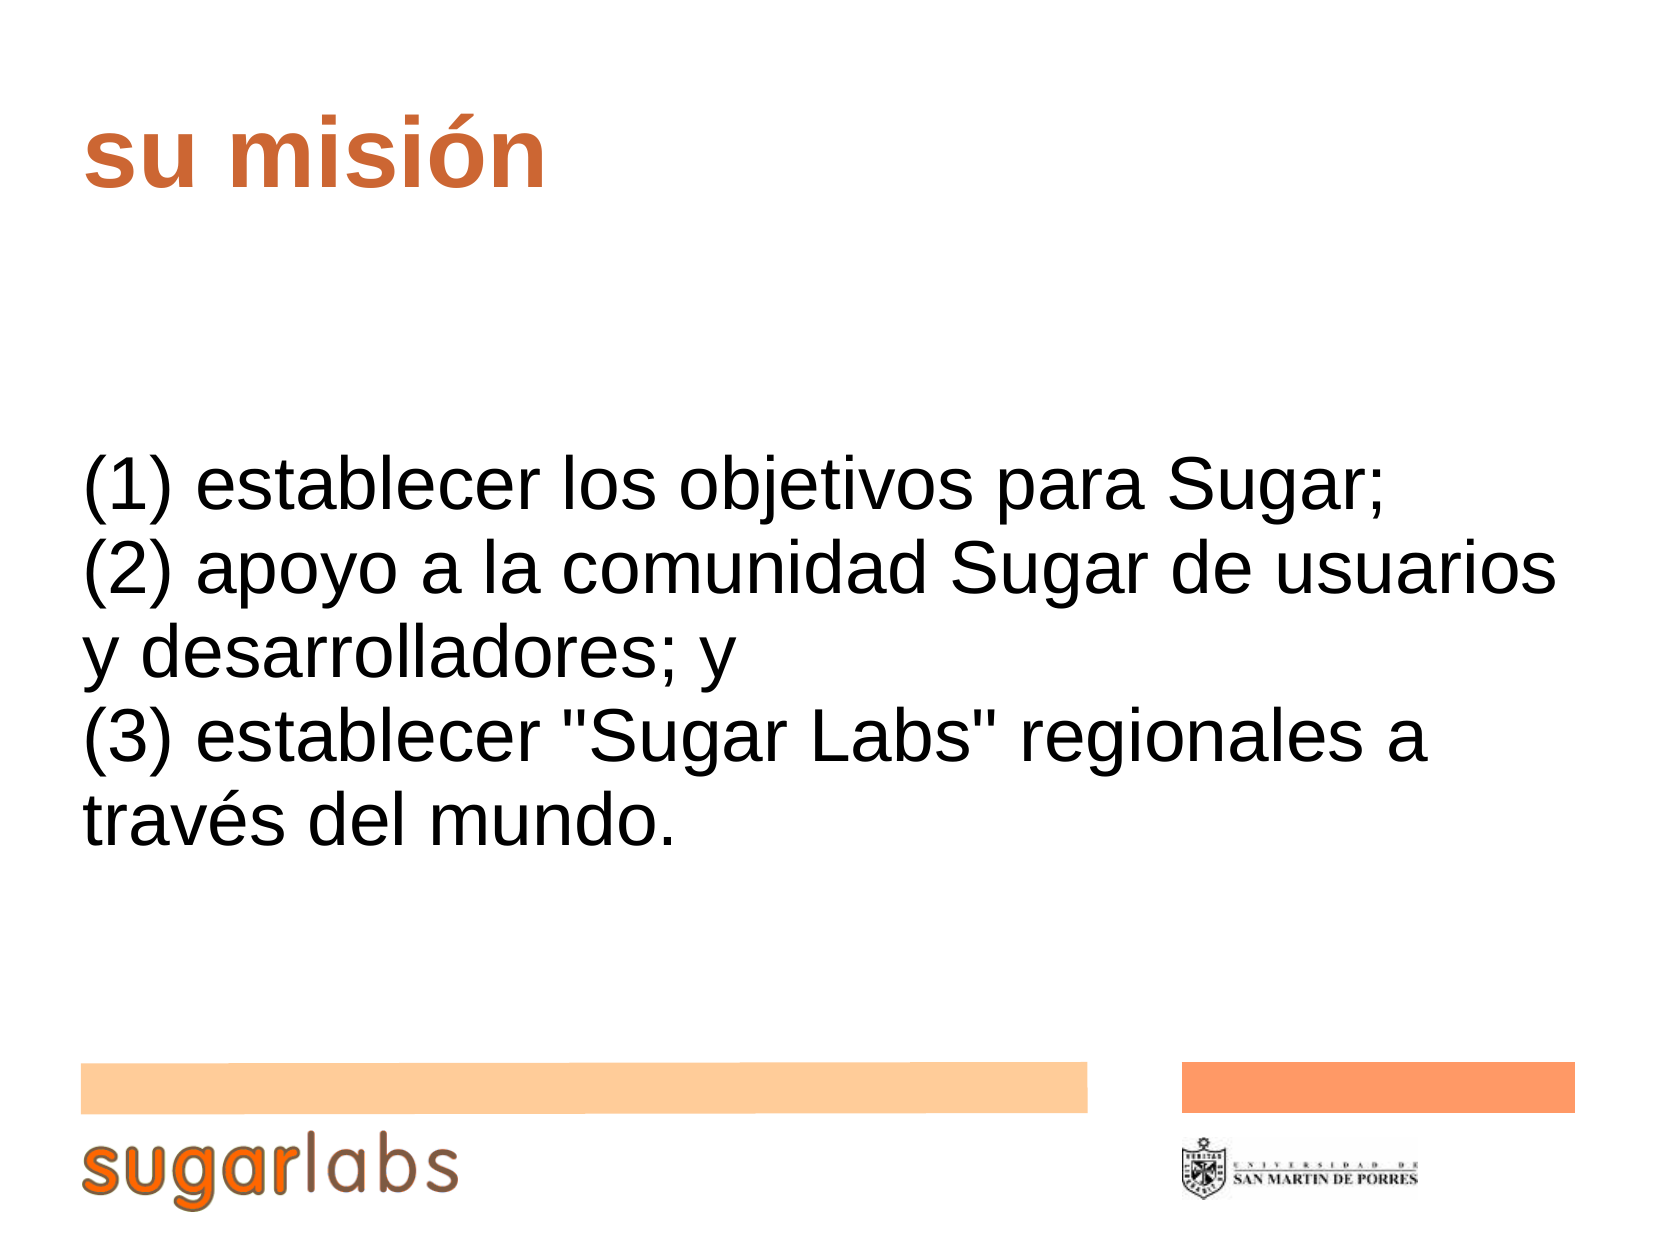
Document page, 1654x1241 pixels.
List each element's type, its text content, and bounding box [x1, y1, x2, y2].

picture [82, 1130, 458, 1212]
subtitle (1) establecer los objetivos para Sugar; (2) apoyo a la comunidad Sugar de usuarios y desarrolladores; y (3) establecer "Sugar Labs" regionales a través del mundo. [82, 297, 1571, 1006]
picture [1182, 1137, 1418, 1200]
title su misión [82, 56, 1571, 250]
